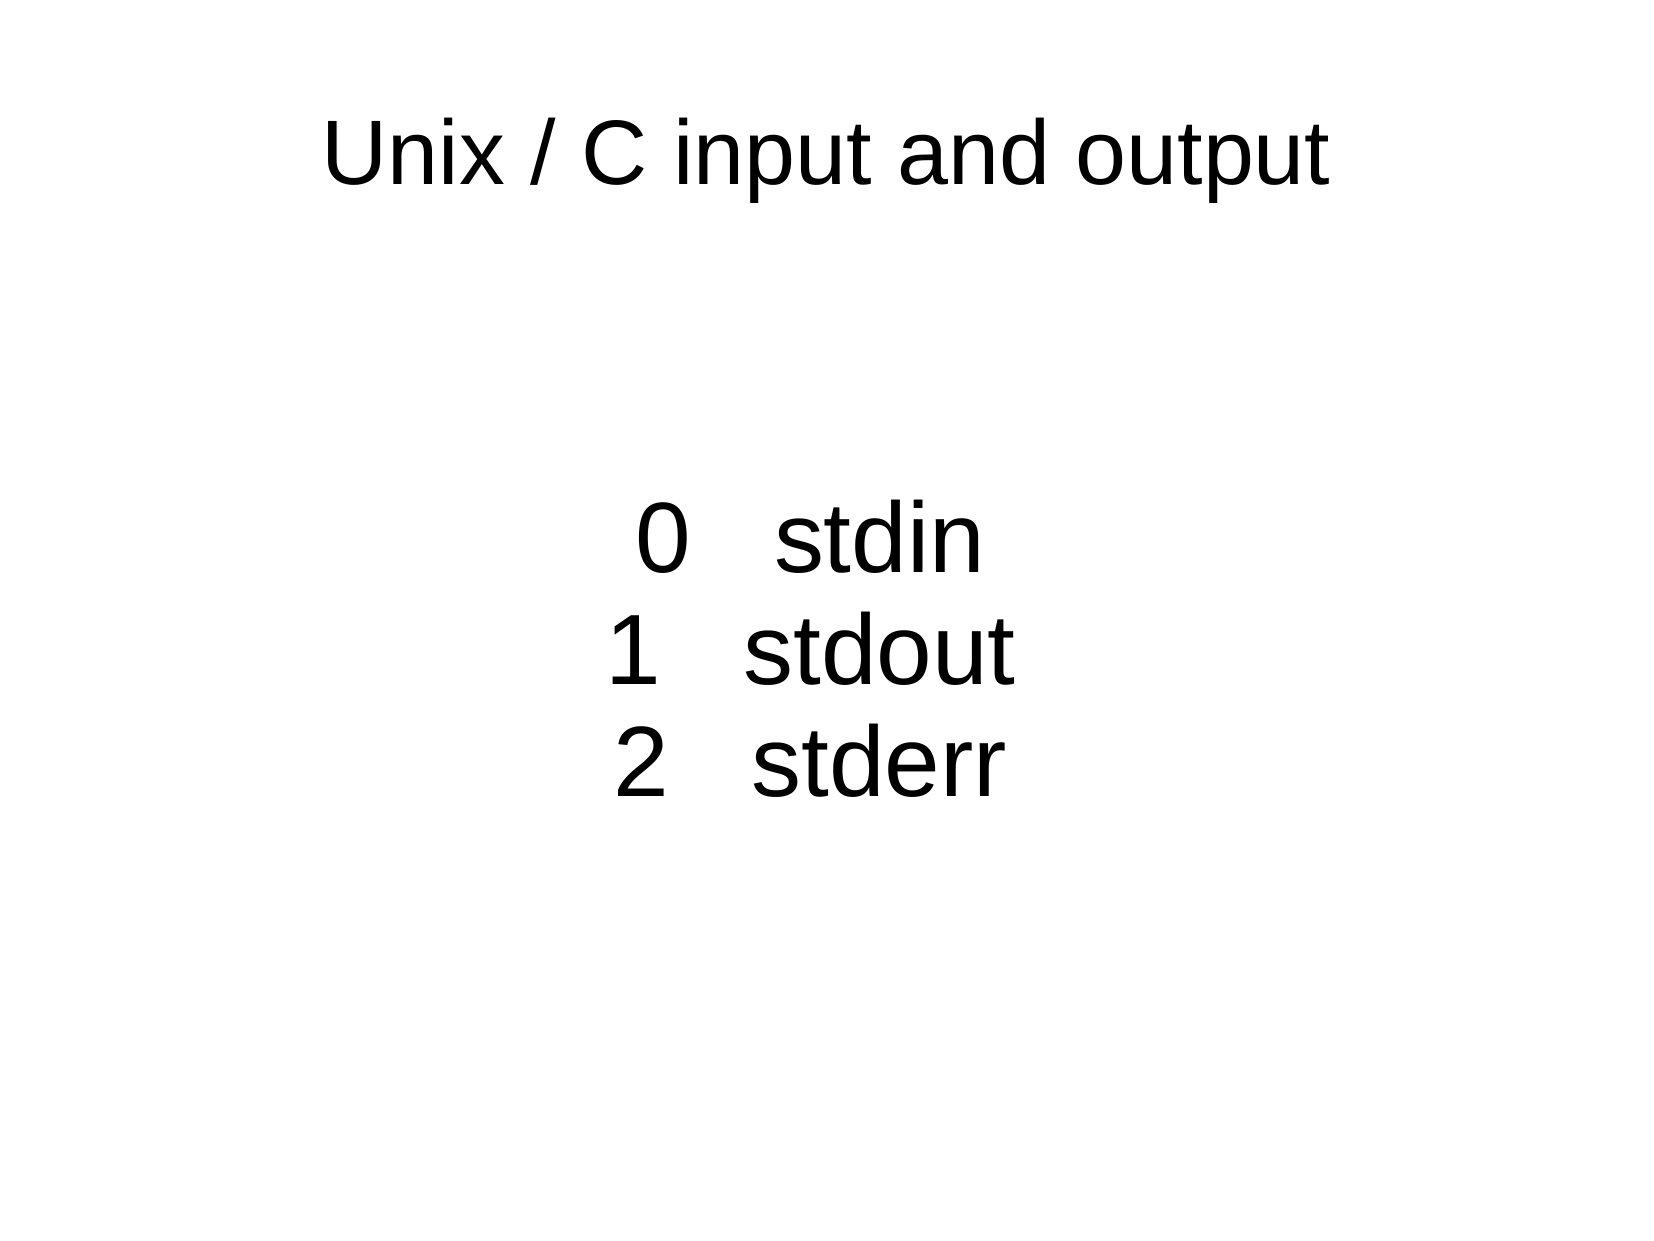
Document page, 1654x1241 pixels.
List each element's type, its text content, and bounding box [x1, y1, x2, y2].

text_box 0 stdin 1 stdout 2 stderr [82, 290, 1538, 1010]
title Unix / C input and output [82, 49, 1571, 257]
